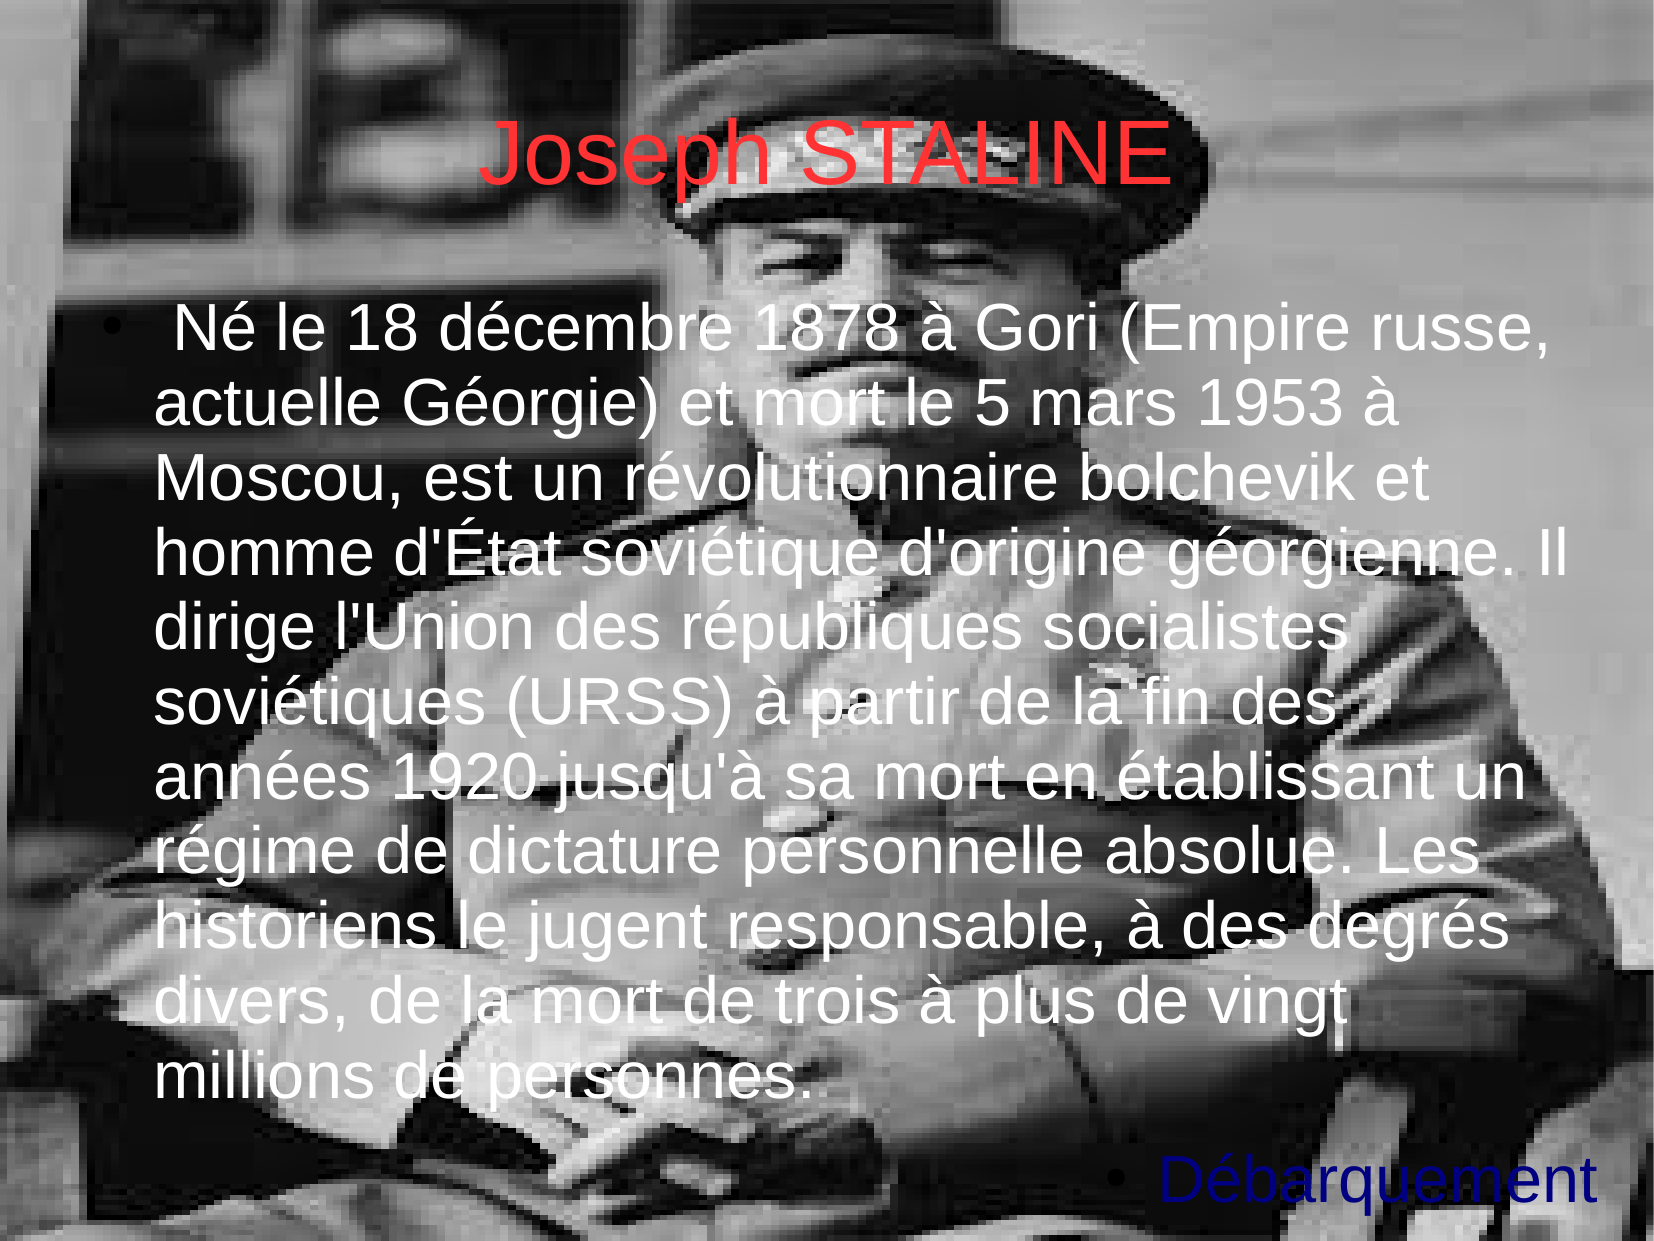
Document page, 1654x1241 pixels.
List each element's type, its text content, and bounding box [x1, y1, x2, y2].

list Né le 18 décembre 1878 à Gori (Empire russe, actuelle Géorgie) et mort le 5 mars 1953 à Moscou, est un révolutionnaire bolchevik et homme d'État soviétique d'origine géorgienne. Il dirige l'Union des républiques socialistes soviétiques (URSS) à partir de la fin des années 1920 jusqu'à sa mort en établissant un régime de dictature personnelle absolue. Les historiens le jugent responsable, à des degrés divers, de la mort de trois à plus de vingt millions de personnes. [82, 290, 1571, 1113]
title Joseph STALINE [82, 49, 1571, 257]
picture [0, 0, 1654, 1241]
text_box Débarquement [1086, 1141, 1628, 1217]
